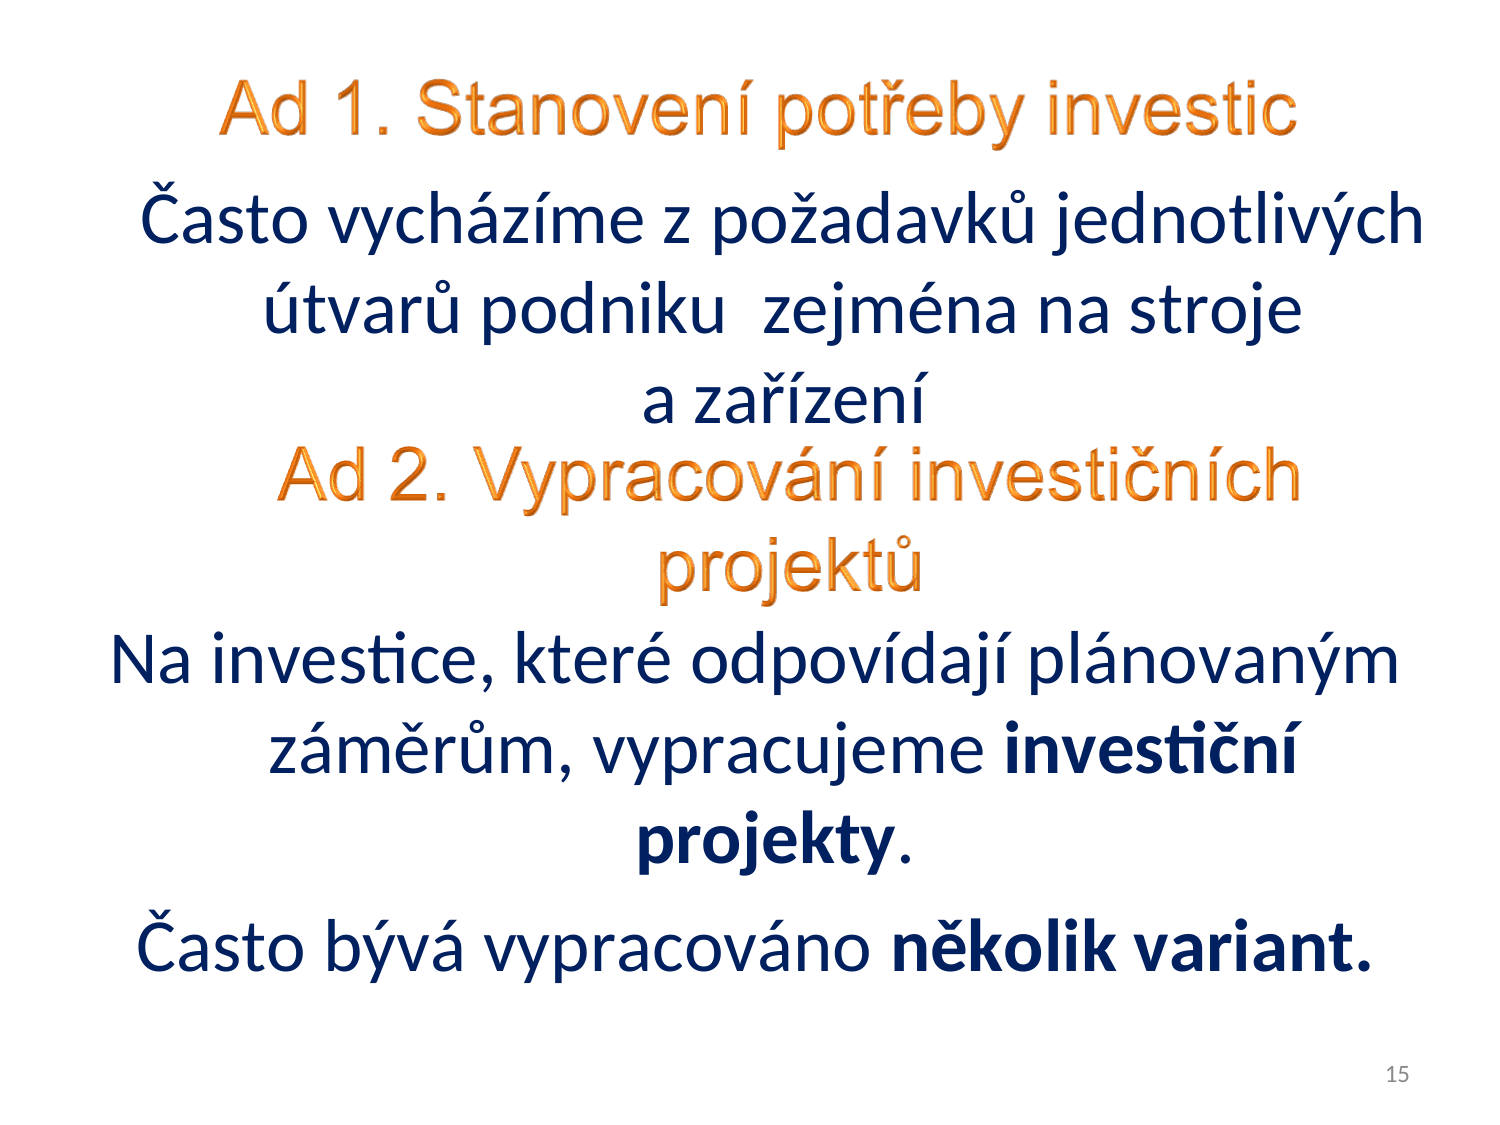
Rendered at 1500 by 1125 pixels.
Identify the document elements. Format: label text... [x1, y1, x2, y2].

picture [182, 403, 1402, 620]
text_box <číslo> [1074, 1042, 1426, 1103]
list Často vycházíme z požadavků jednotlivých útvarů podniku zejména na stroje a zařízení Na investice, které odpovídají plánovaným záměrům, vypracujeme investiční projekty. Často bývá vypracováno několik variant. [64, 160, 1447, 1047]
picture [172, 36, 1345, 162]
